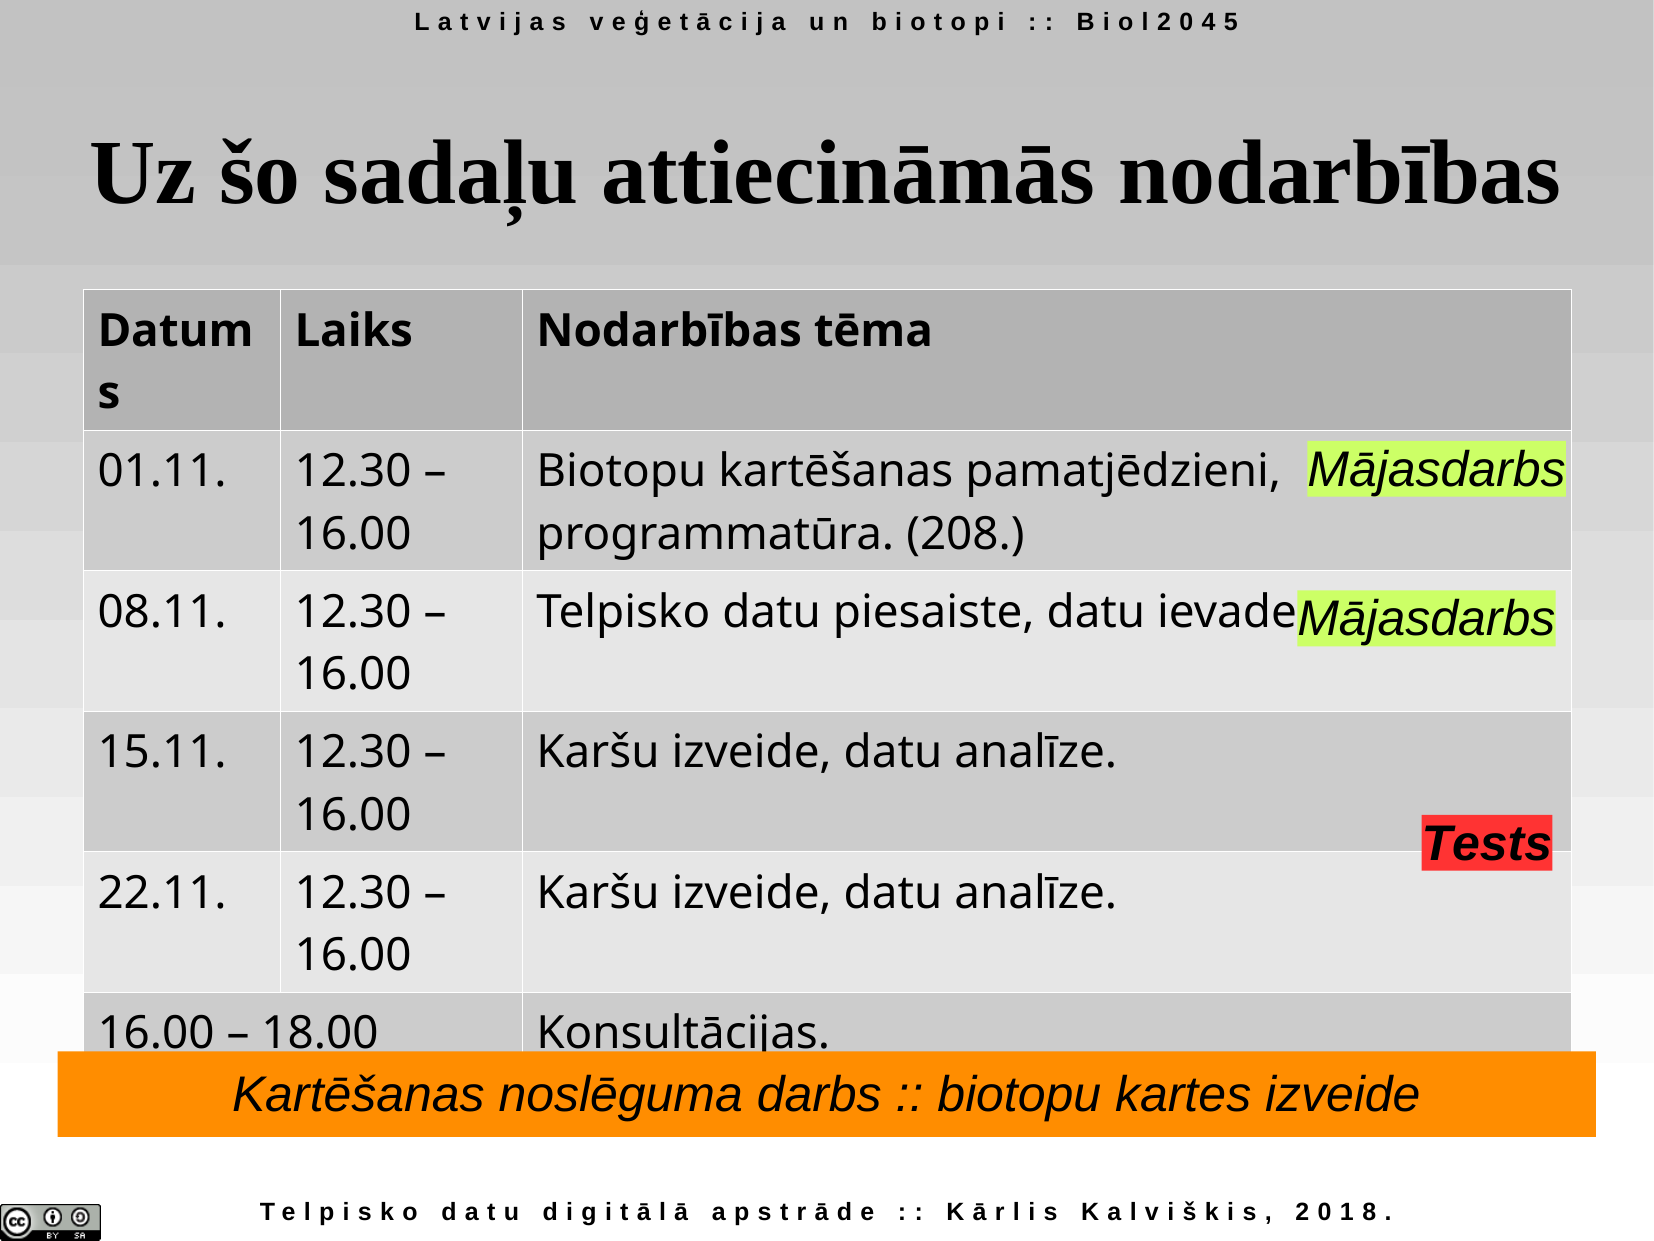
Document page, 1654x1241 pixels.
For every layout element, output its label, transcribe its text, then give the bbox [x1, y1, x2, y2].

table_cell 22.11. [84, 852, 280, 992]
table_cell Karšu izveide, datu analīze. [523, 712, 1571, 851]
table_cell Telpisko datu piesaiste, datu ievade. (208.) [523, 571, 1571, 711]
table_cell 12.30 – 16.00 [281, 852, 522, 992]
table_cell Biotopu kartēšanas pamatjēdzieni, programmatūra. (208.) [523, 431, 1571, 570]
table_header Nodarbības tēma [523, 296, 1571, 430]
table_cell 12.30 – 16.00 [281, 571, 522, 711]
table_cell 12.30 – 16.00 [281, 712, 522, 851]
text_box Mājasdarbs [1307, 440, 1566, 497]
table_cell Karšu izveide, datu analīze. [523, 852, 1571, 992]
table_cell 16.00 – 18.00 [84, 993, 522, 1051]
table_header Datums [84, 296, 280, 430]
table_cell 08.11. [84, 571, 280, 711]
table_cell 01.11. [84, 431, 280, 570]
title Uz šo sadaļu attiecināmās nodarbības [29, 49, 1625, 296]
text_box Mājasdarbs [1297, 590, 1556, 647]
table_header Laiks [281, 296, 522, 430]
table_cell Konsultācijas. [523, 993, 1571, 1051]
table_cell 15.11. [84, 712, 280, 851]
table_cell 12.30 – 16.00 [281, 431, 522, 570]
text_box Tests [1423, 814, 1553, 871]
picture [0, 0, 1654, 1241]
text_box Kartēšanas noslēguma darbs :: biotopu kartes izveide [57, 1051, 1596, 1137]
